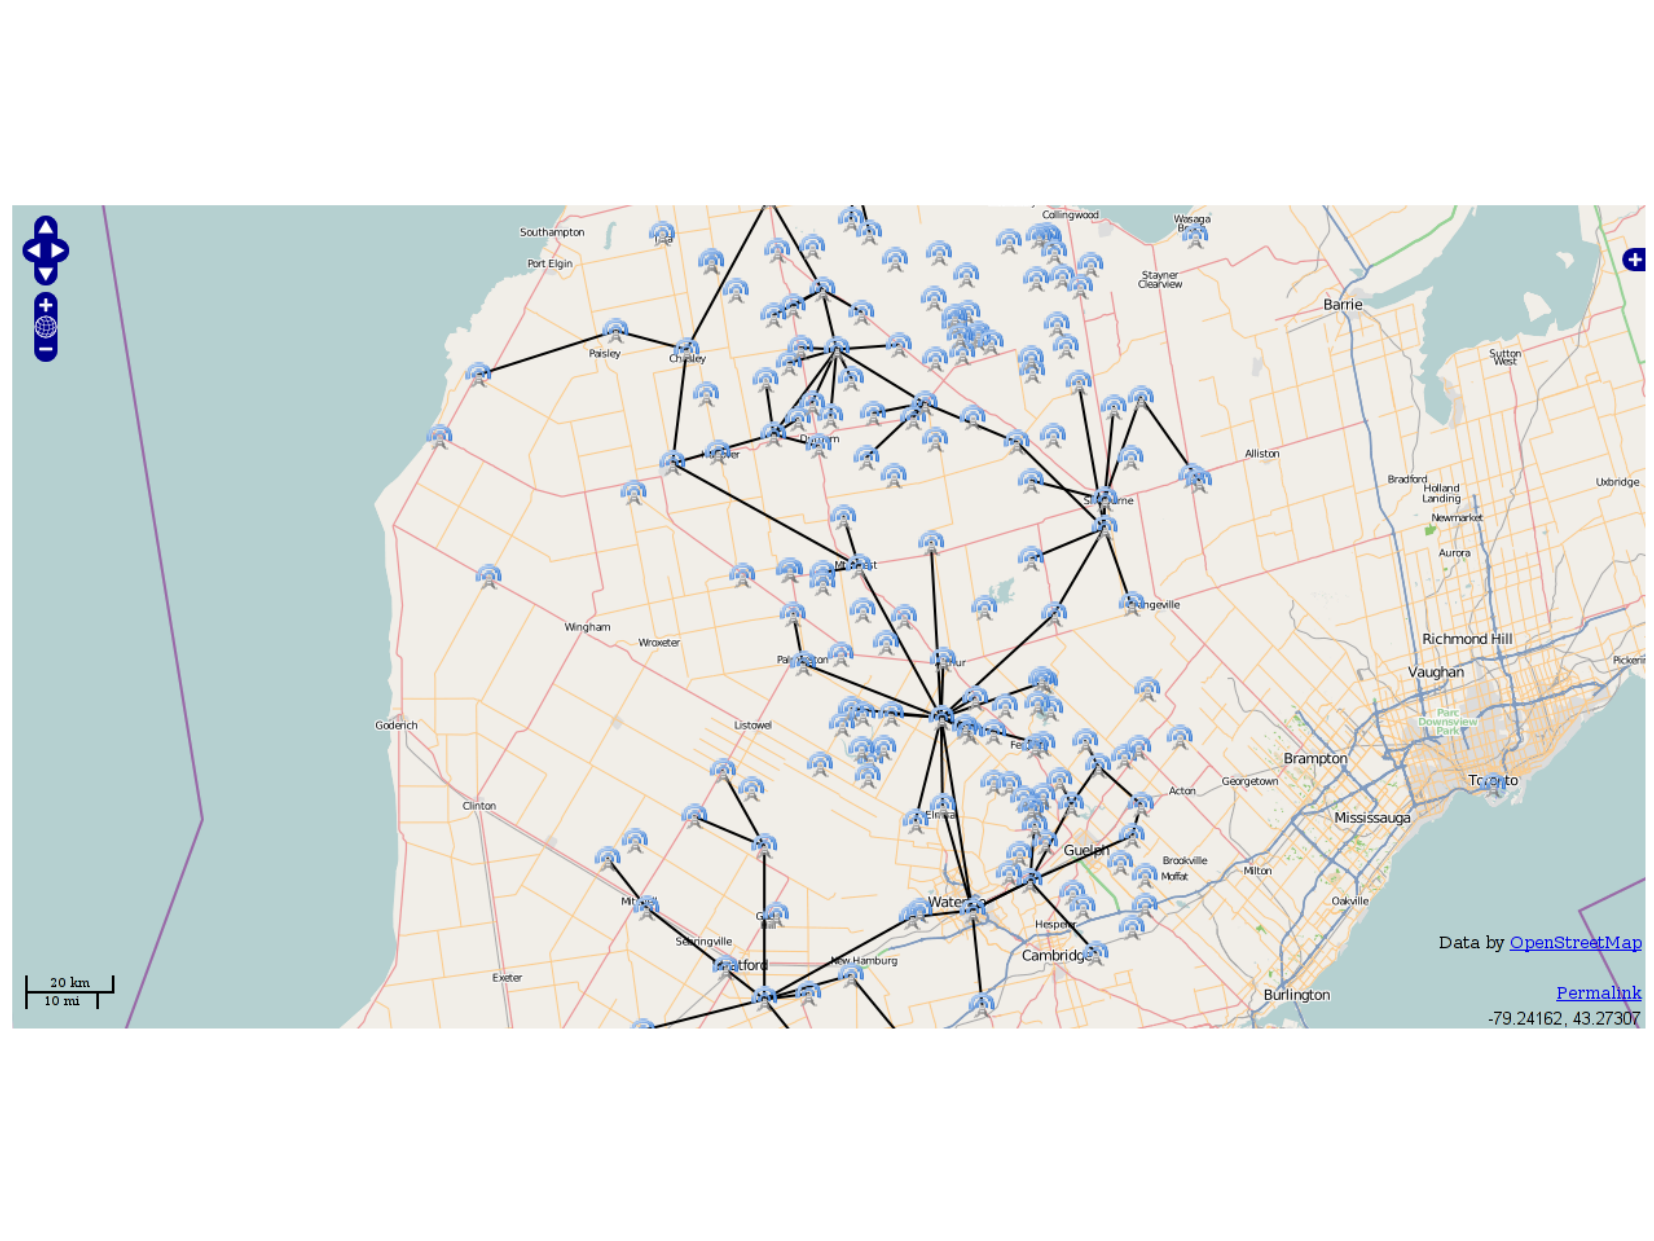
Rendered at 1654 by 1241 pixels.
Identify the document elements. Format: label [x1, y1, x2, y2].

picture [2, 195, 1654, 1039]
